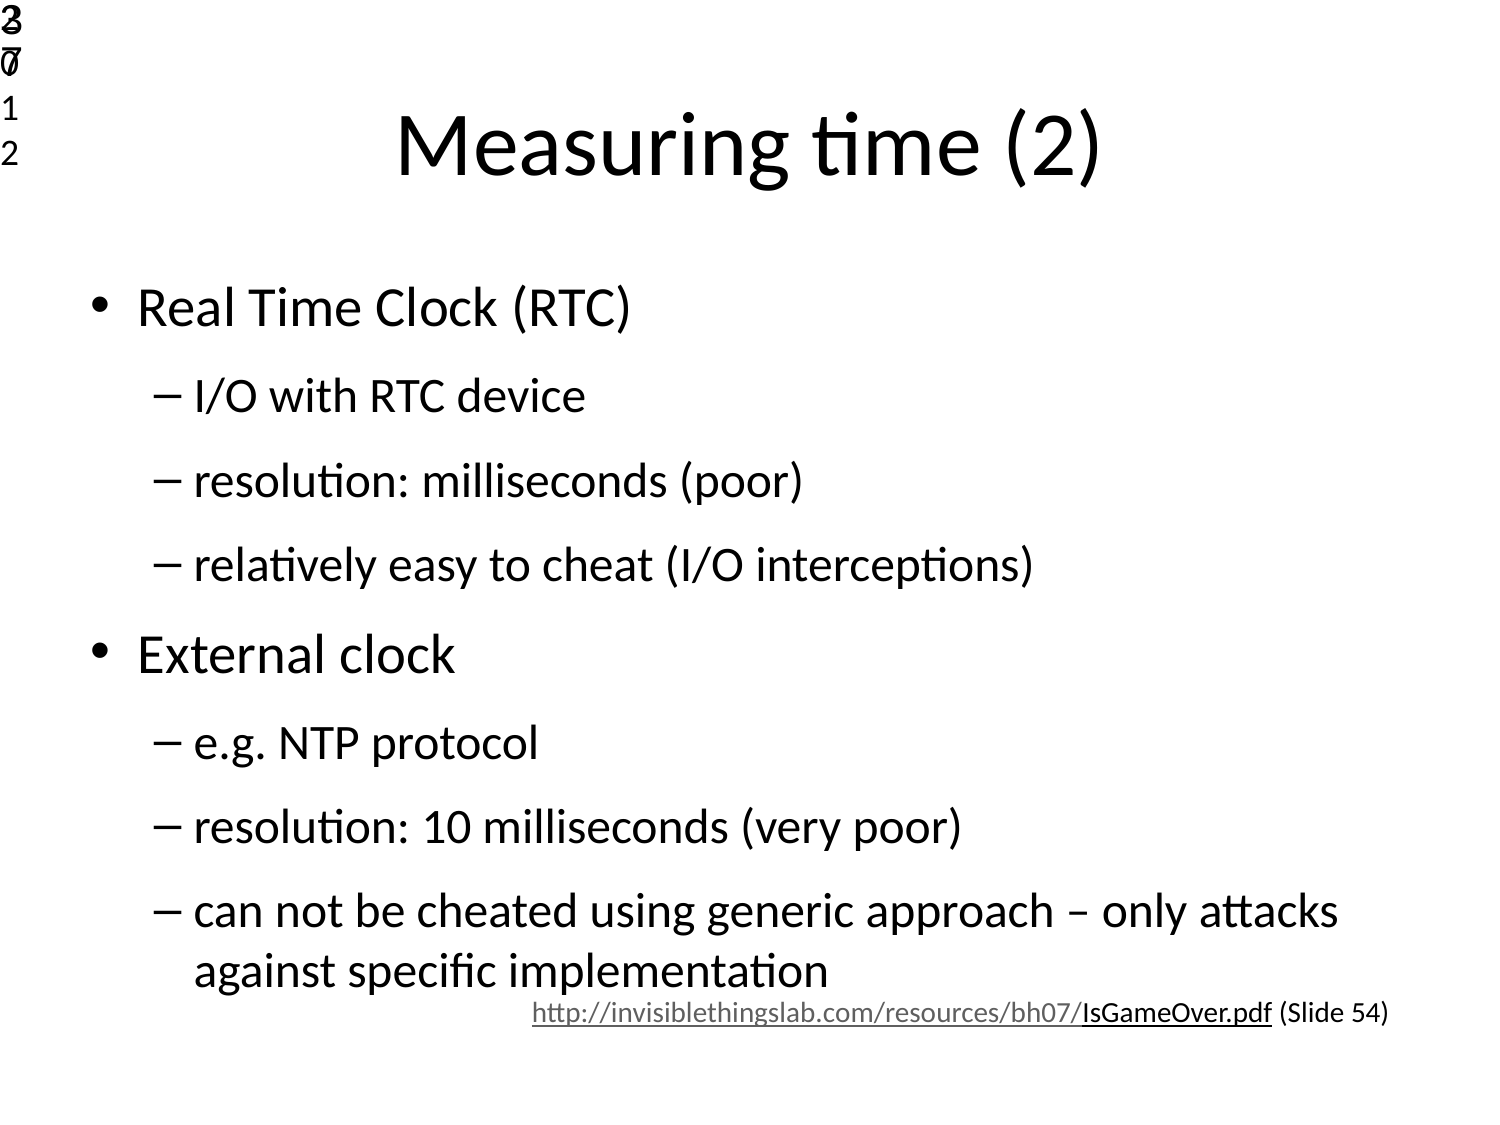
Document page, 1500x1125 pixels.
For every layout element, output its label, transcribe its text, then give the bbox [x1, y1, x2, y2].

text_box http://invisiblethingslab.com/resources/bh07/IsGameOver.pdf (Slide 54) [517, 986, 1405, 1036]
list Real Time Clock (RTC) I/O with RTC device resolution: milliseconds (poor) relatively easy to cheat (I/O interceptions) External clock e.g. NTP protocol resolution: 10 milliseconds (very poor) can not be cheated using generic approach – only attacks against specific implementation [75, 262, 1425, 1005]
title Measuring time (2) [75, 45, 1425, 233]
